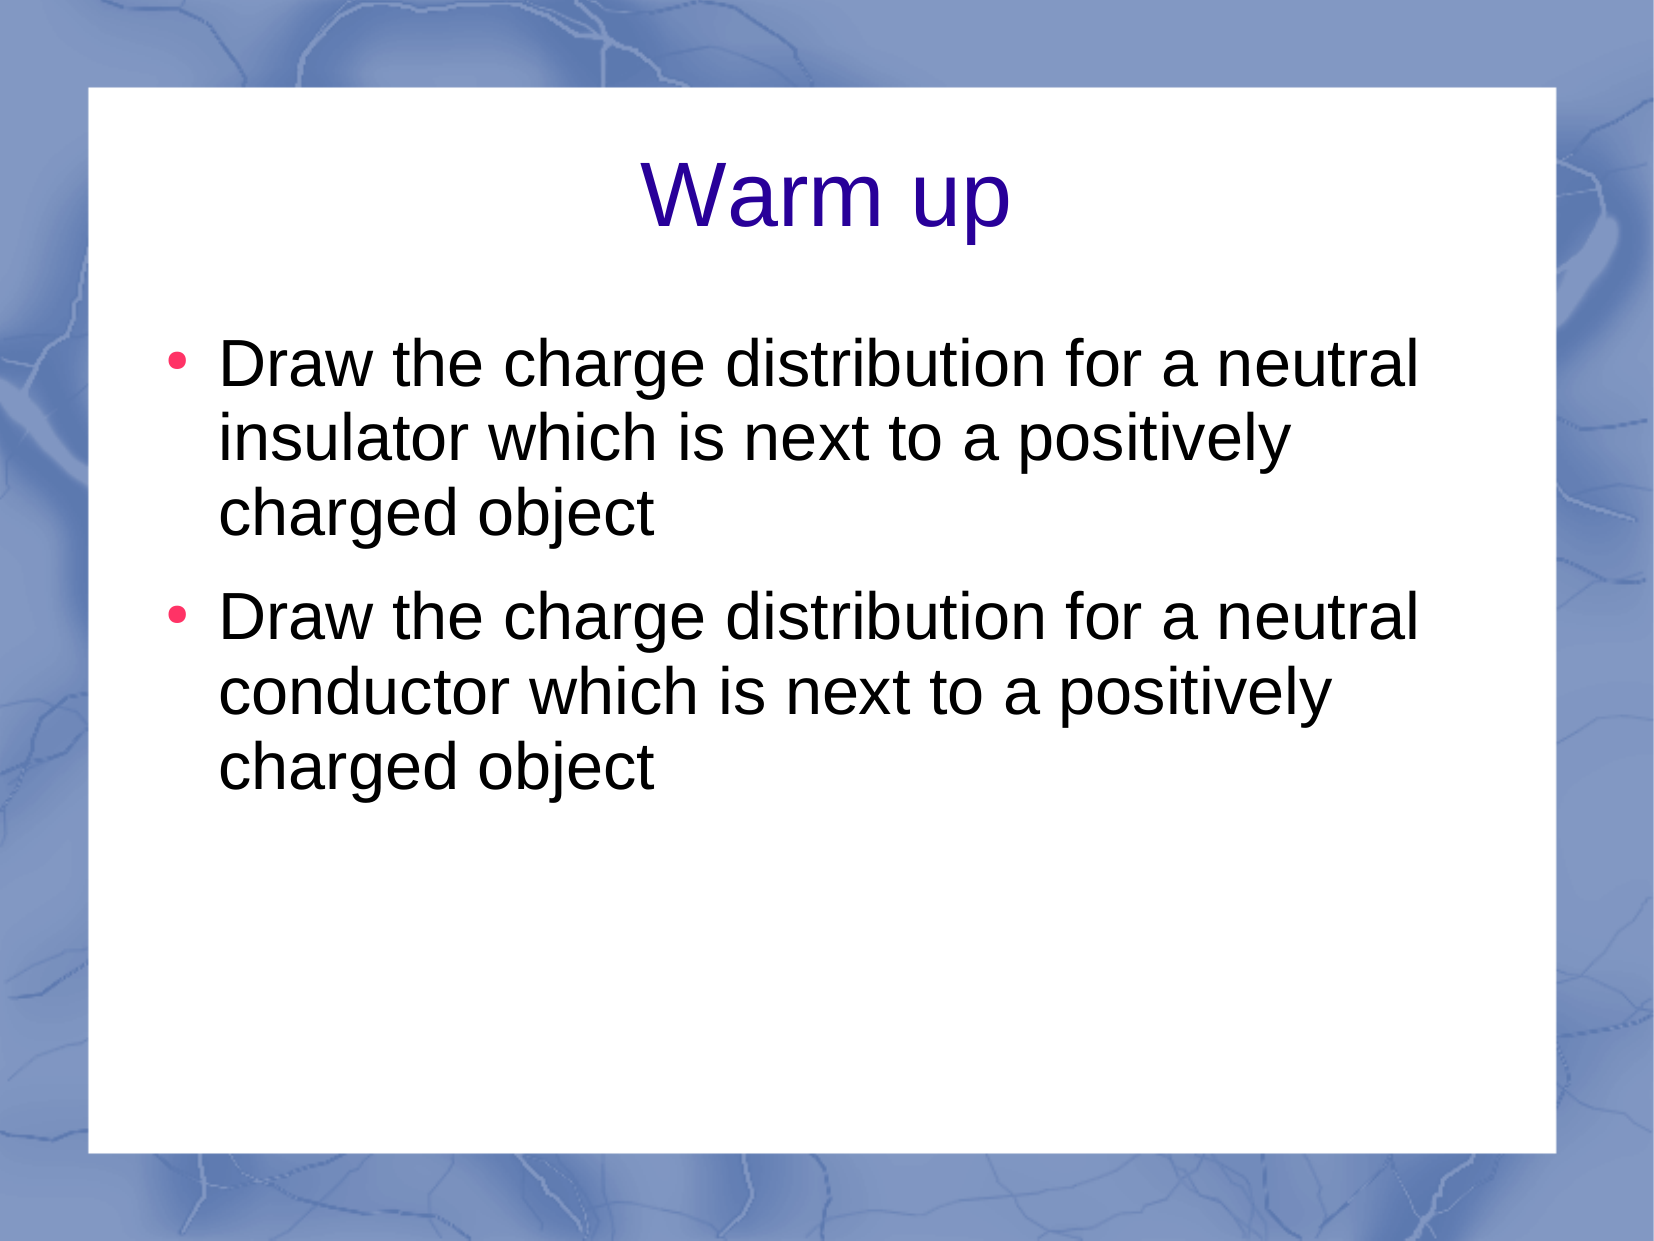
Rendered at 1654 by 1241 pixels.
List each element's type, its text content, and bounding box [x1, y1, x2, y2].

picture [0, 0, 1654, 1241]
title Warm up [118, 98, 1536, 291]
list Draw the charge distribution for a neutral insulator which is next to a positively charged object Draw the charge distribution for a neutral conductor which is next to a positively charged object [147, 325, 1506, 996]
